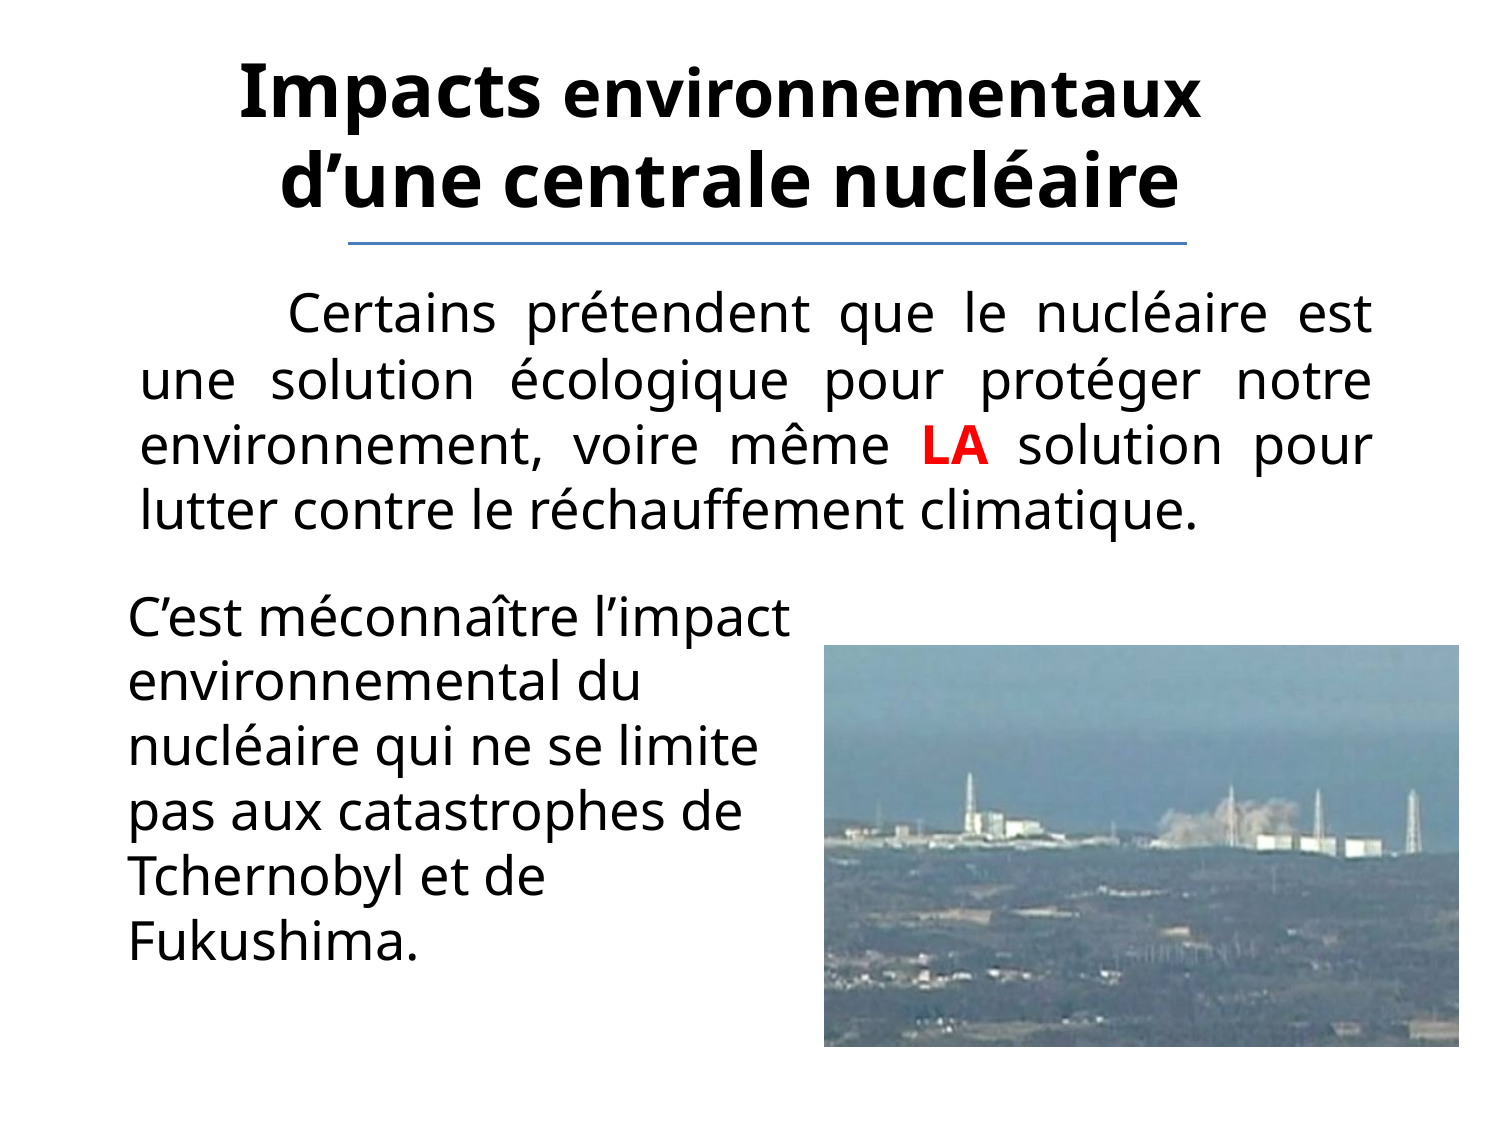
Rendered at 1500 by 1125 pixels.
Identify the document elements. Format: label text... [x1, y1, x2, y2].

picture [824, 645, 1459, 1047]
text_box Impacts environnementaux d’une centrale nucléaire [224, 35, 1439, 276]
text_box C’est méconnaître l’impact environnemental du nucléaire qui ne se limite pas aux catastrophes de Tchernobyl et de Fukushima. [112, 574, 845, 1045]
list Certains prétendent que le nucléaire est une solution écologique pour protéger notre environnement, voire même LA solution pour lutter contre le réchauffement climatique. [11, 262, 1390, 575]
